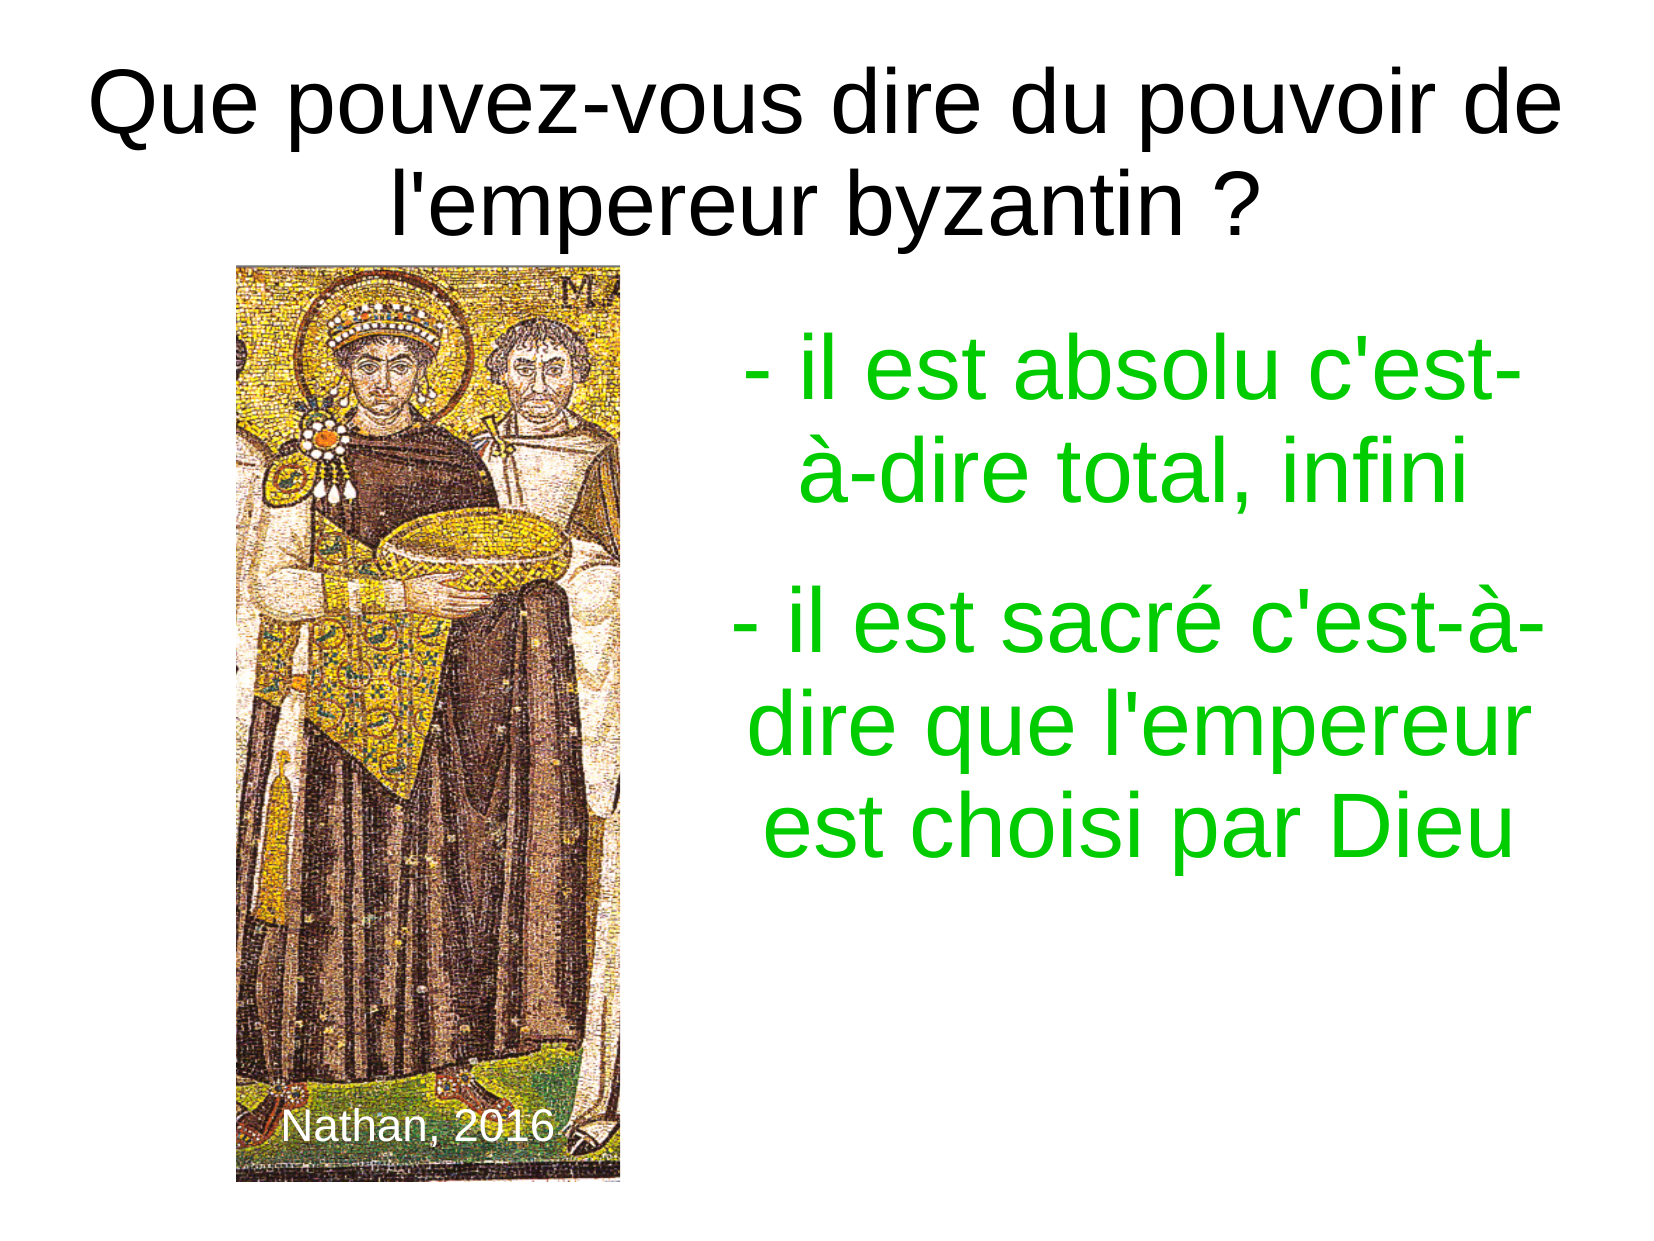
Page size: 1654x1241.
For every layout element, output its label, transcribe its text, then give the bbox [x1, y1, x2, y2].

picture [236, 265, 621, 1182]
title - il est absolu c'est-à-dire total, infini [702, 316, 1565, 524]
text_box Nathan, 2016 [265, 1092, 650, 1159]
title Que pouvez-vous dire du pouvoir de l'empereur byzantin ? [82, 49, 1571, 257]
title - il est sacré c'est-à-dire que l'empereur est choisi par Dieu [708, 569, 1571, 878]
